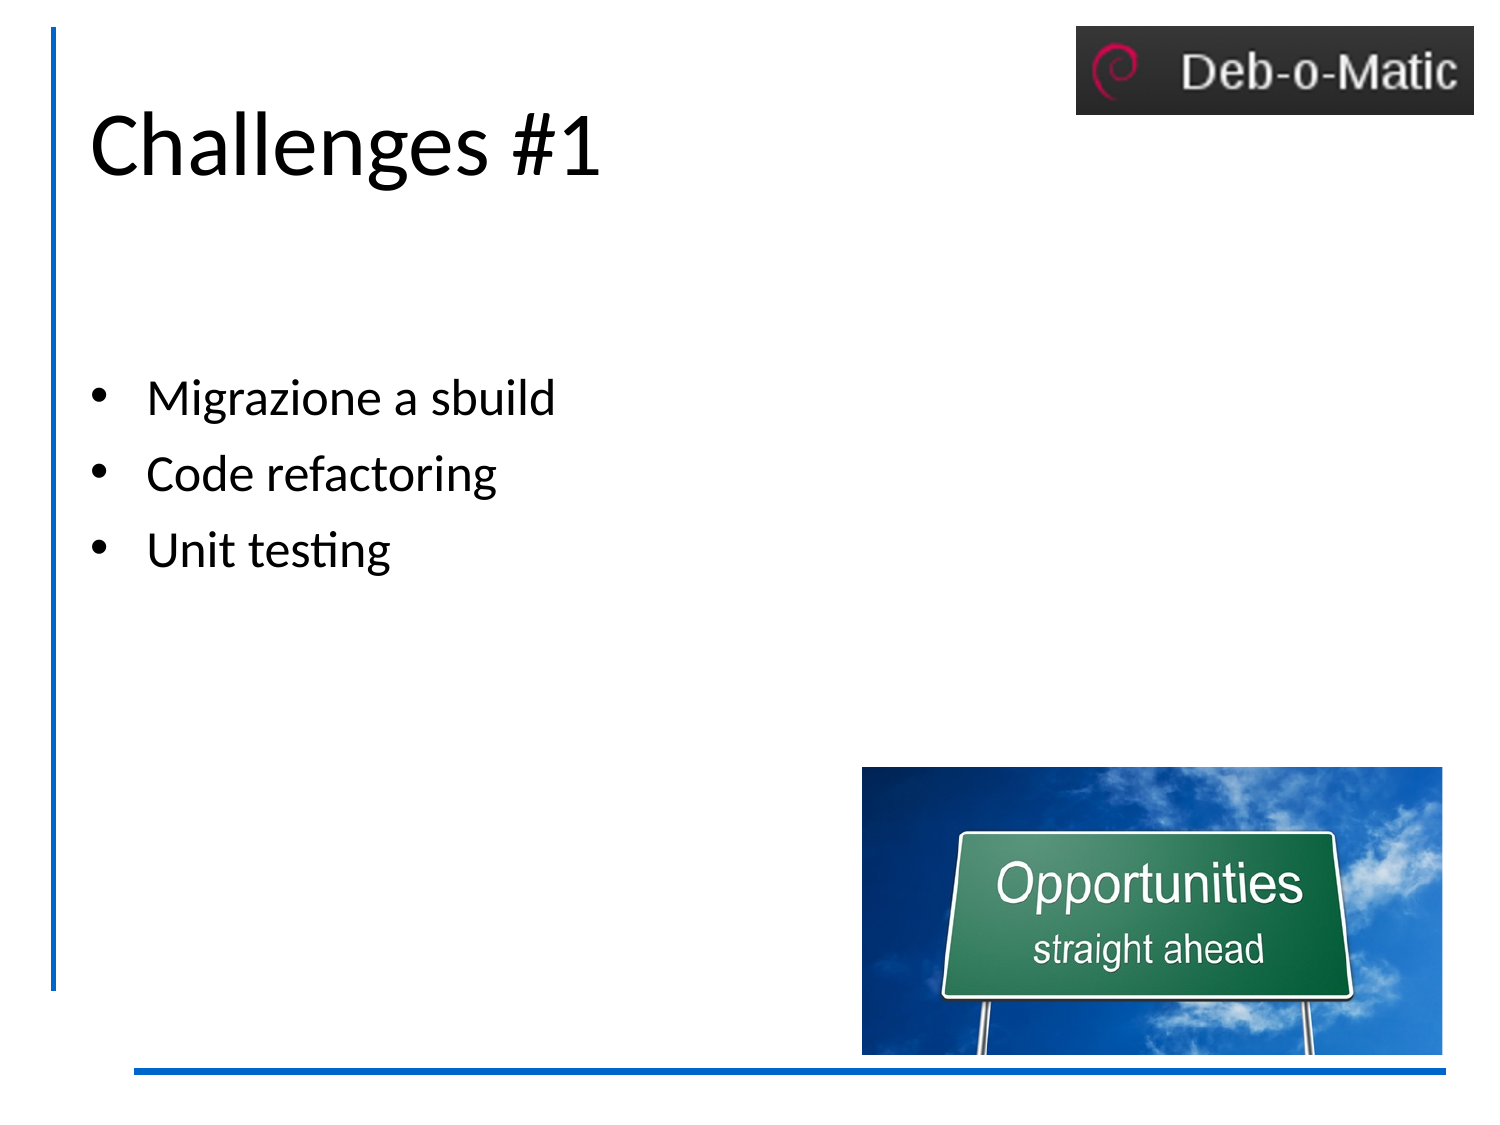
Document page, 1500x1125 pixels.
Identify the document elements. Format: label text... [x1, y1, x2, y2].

title Challenges #1 [75, 45, 1425, 233]
list Migrazione a sbuild Code refactoring Unit testing [75, 262, 1425, 1005]
picture [862, 767, 1443, 1055]
picture [1076, 26, 1474, 115]
